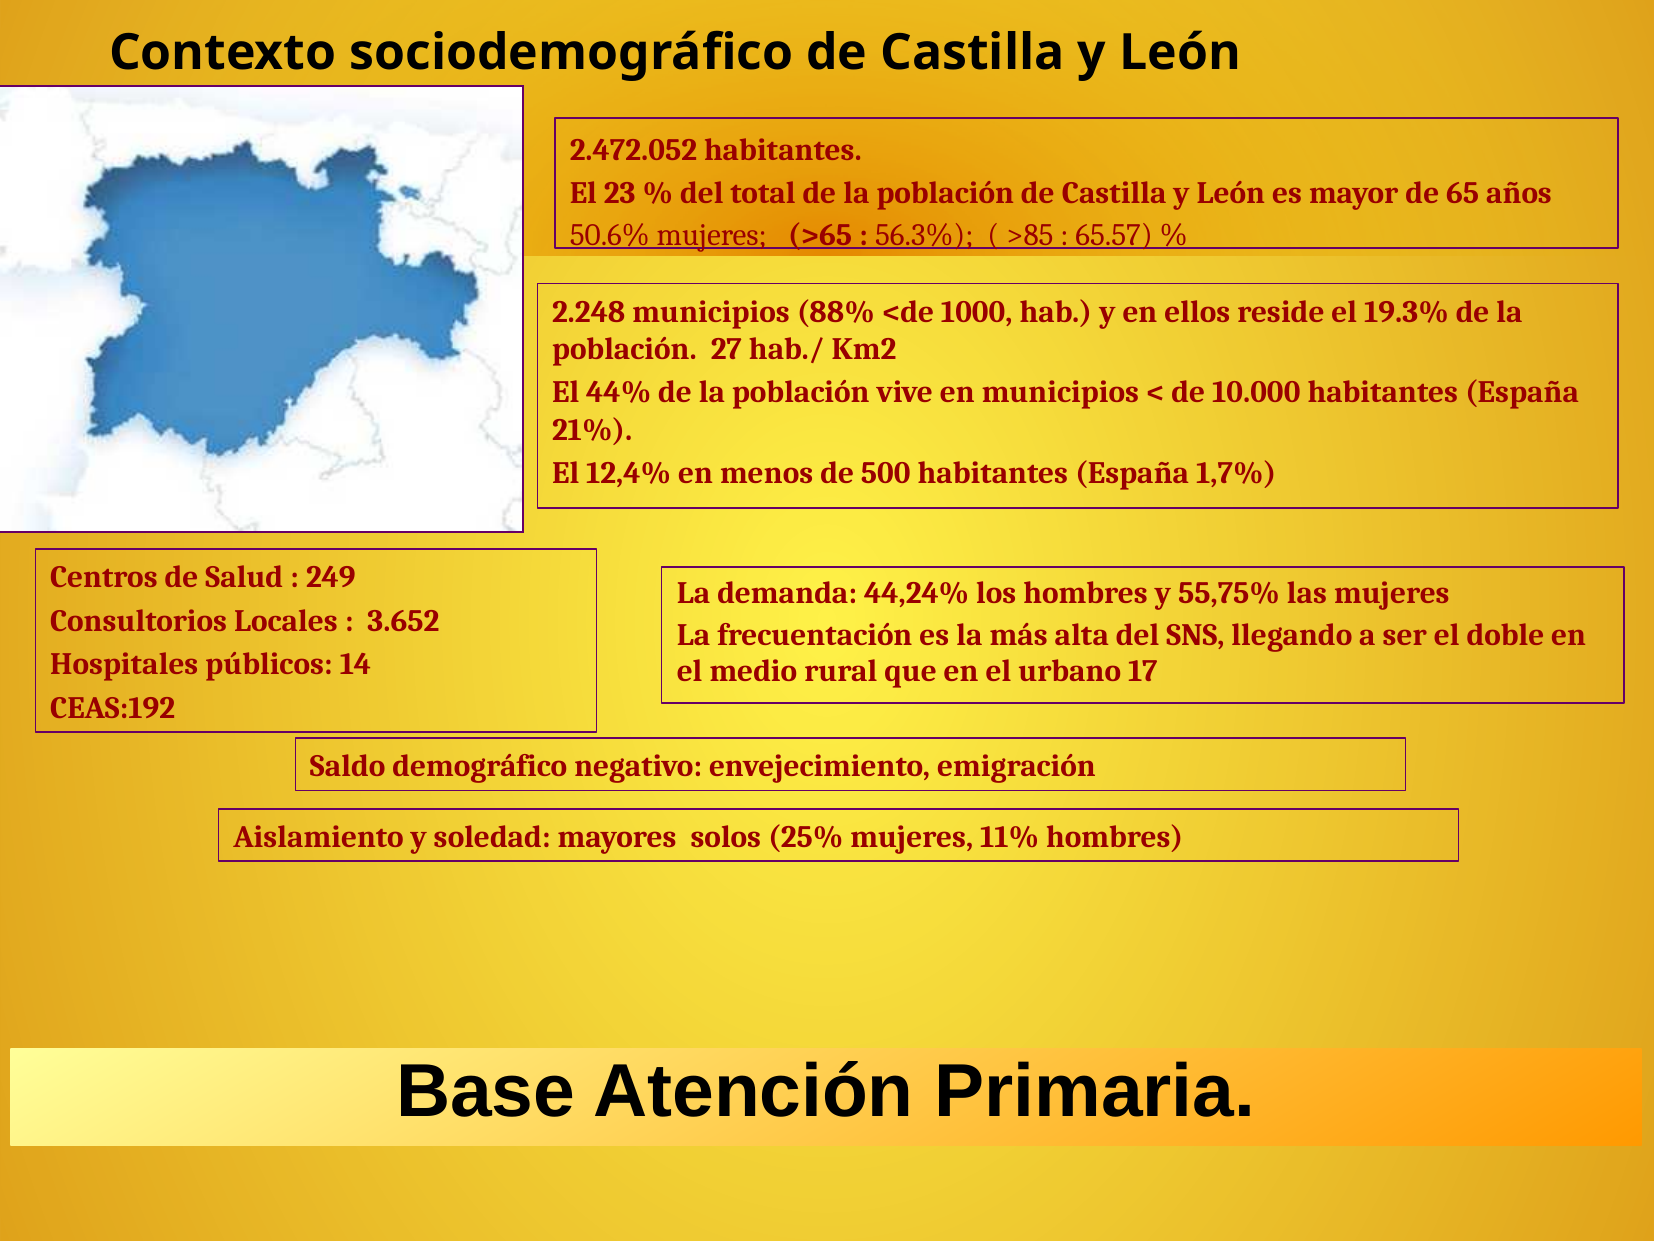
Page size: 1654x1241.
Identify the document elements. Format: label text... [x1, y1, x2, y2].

text_box Saldo demográfico negativo: envejecimiento, emigración [295, 738, 1406, 791]
text_box Base Atención Primaria. [10, 1048, 1642, 1146]
text_box 2.248 municipios (88% <de 1000, hab.) y en ellos reside el 19.3% de la población. 27 hab./ Km2 El 44% de la población vive en municipios < de 10.000 habitantes (España 21%). El 12,4% en menos de 500 habitantes (España 1,7%) [537, 283, 1619, 508]
text_box Contexto sociodemográfico de Castilla y León [94, 11, 1540, 87]
text_box La demanda: 44,24% los hombres y 55,75% las mujeres La frecuentación es la más alta del SNS, llegando a ser el doble en el medio rural que en el urbano 17 [661, 566, 1625, 703]
picture [0, 86, 523, 532]
text_box Centros de Salud : 249 Consultorios Locales : 3.652 Hospitales públicos: 14 CEAS:192 [35, 549, 597, 732]
text_box Aislamiento y soledad: mayores solos (25% mujeres, 11% hombres) [218, 808, 1459, 862]
text_box 2.472.052 habitantes. El 23 % del total de la población de Castilla y León es mayor de 65 años 50.6% mujeres; (>65 : 56.3%); ( >85 : 65.57) % [555, 118, 1619, 249]
